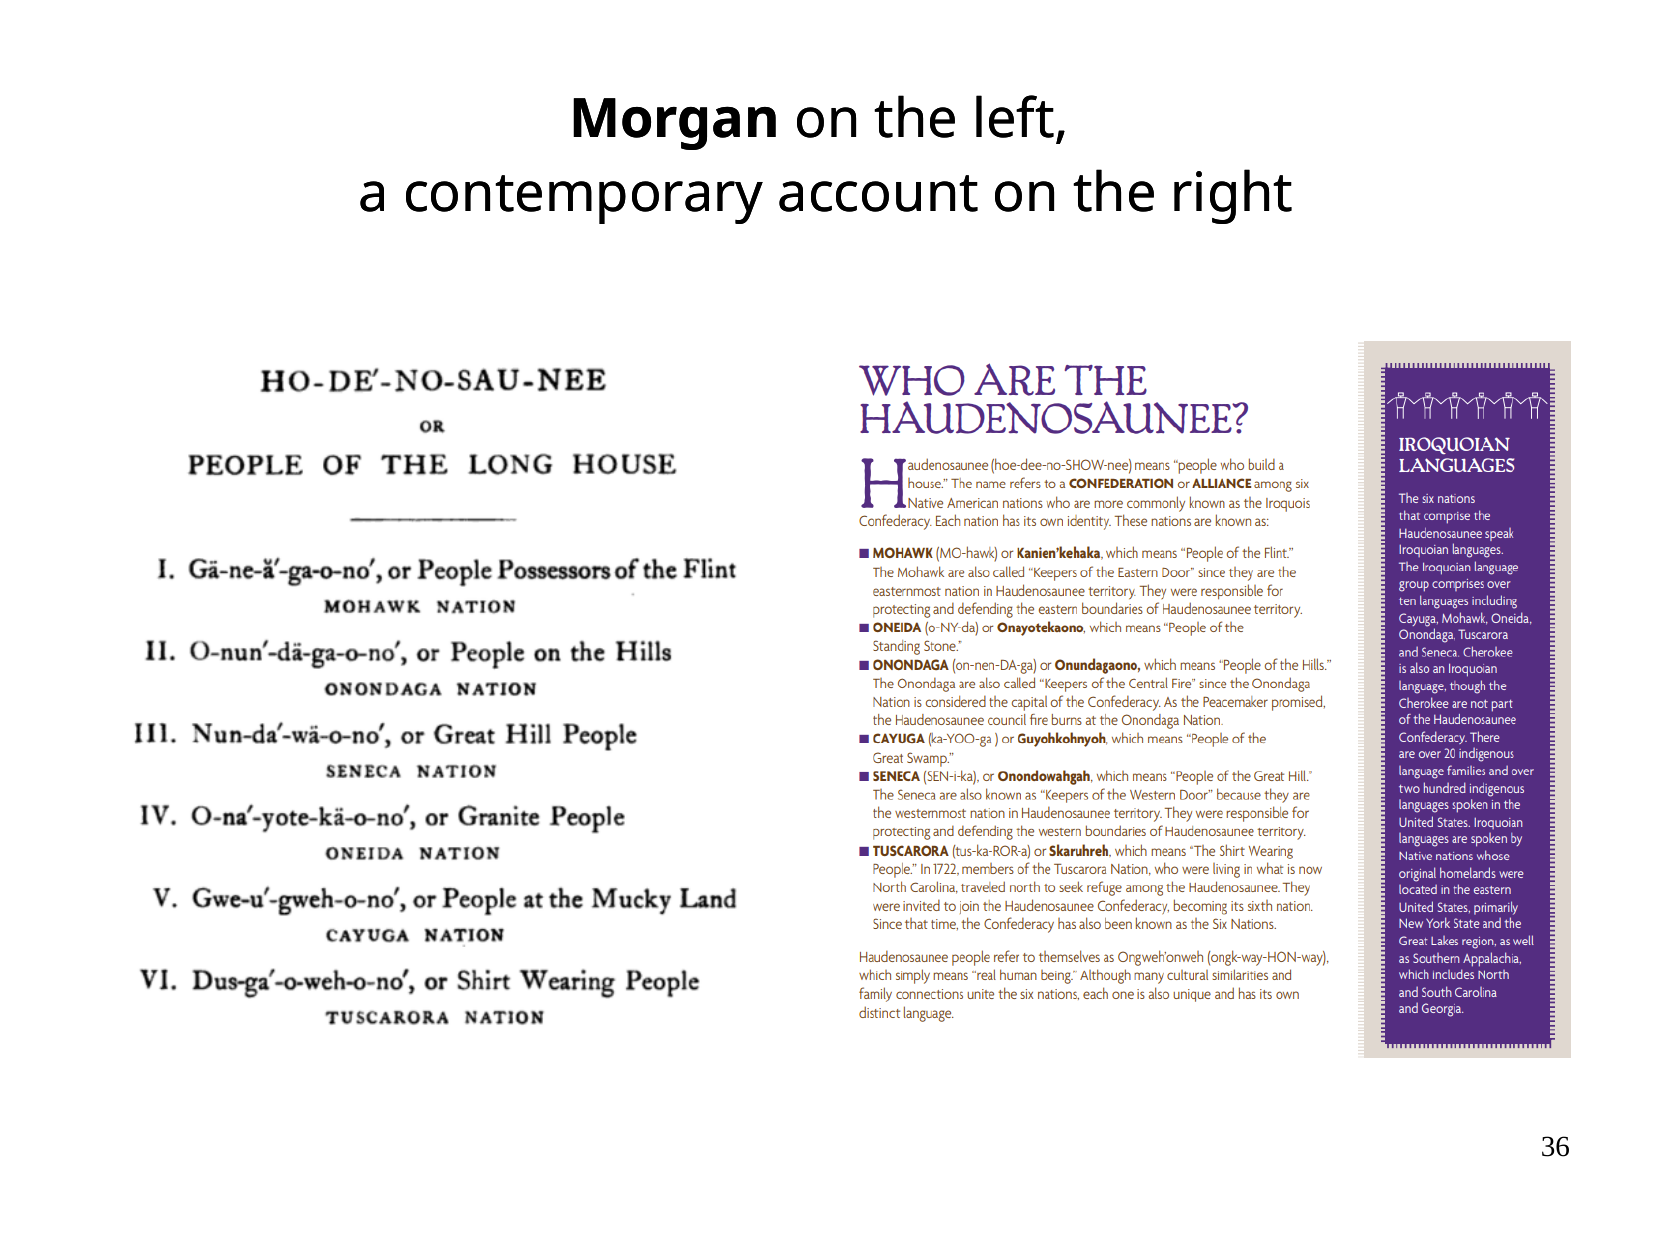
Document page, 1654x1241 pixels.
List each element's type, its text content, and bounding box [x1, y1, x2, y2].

picture [82, 347, 809, 1052]
title Morgan on the left, a contemporary account on the right [82, 49, 1571, 257]
picture [844, 341, 1571, 1058]
